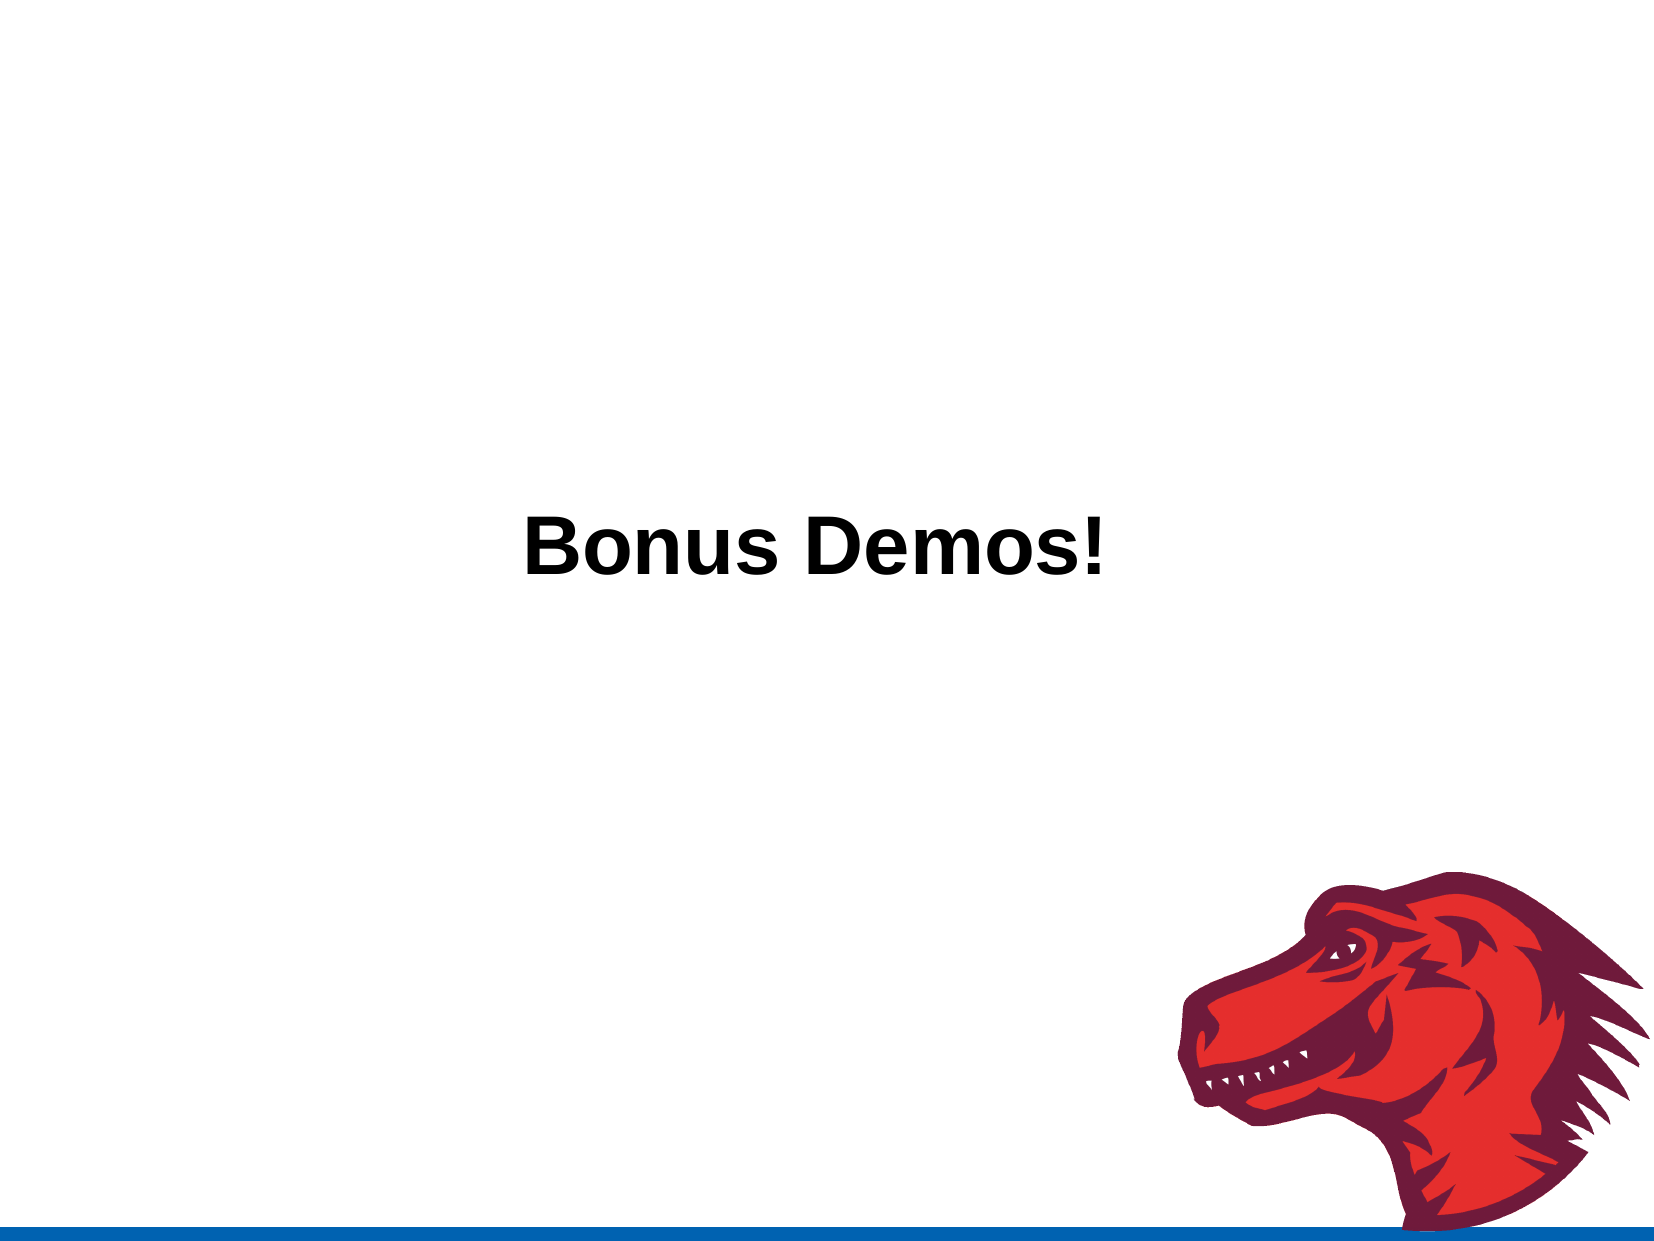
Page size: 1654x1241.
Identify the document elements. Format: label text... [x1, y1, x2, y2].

picture [1171, 872, 1654, 1241]
text_box Bonus Demos! [507, 492, 1126, 601]
